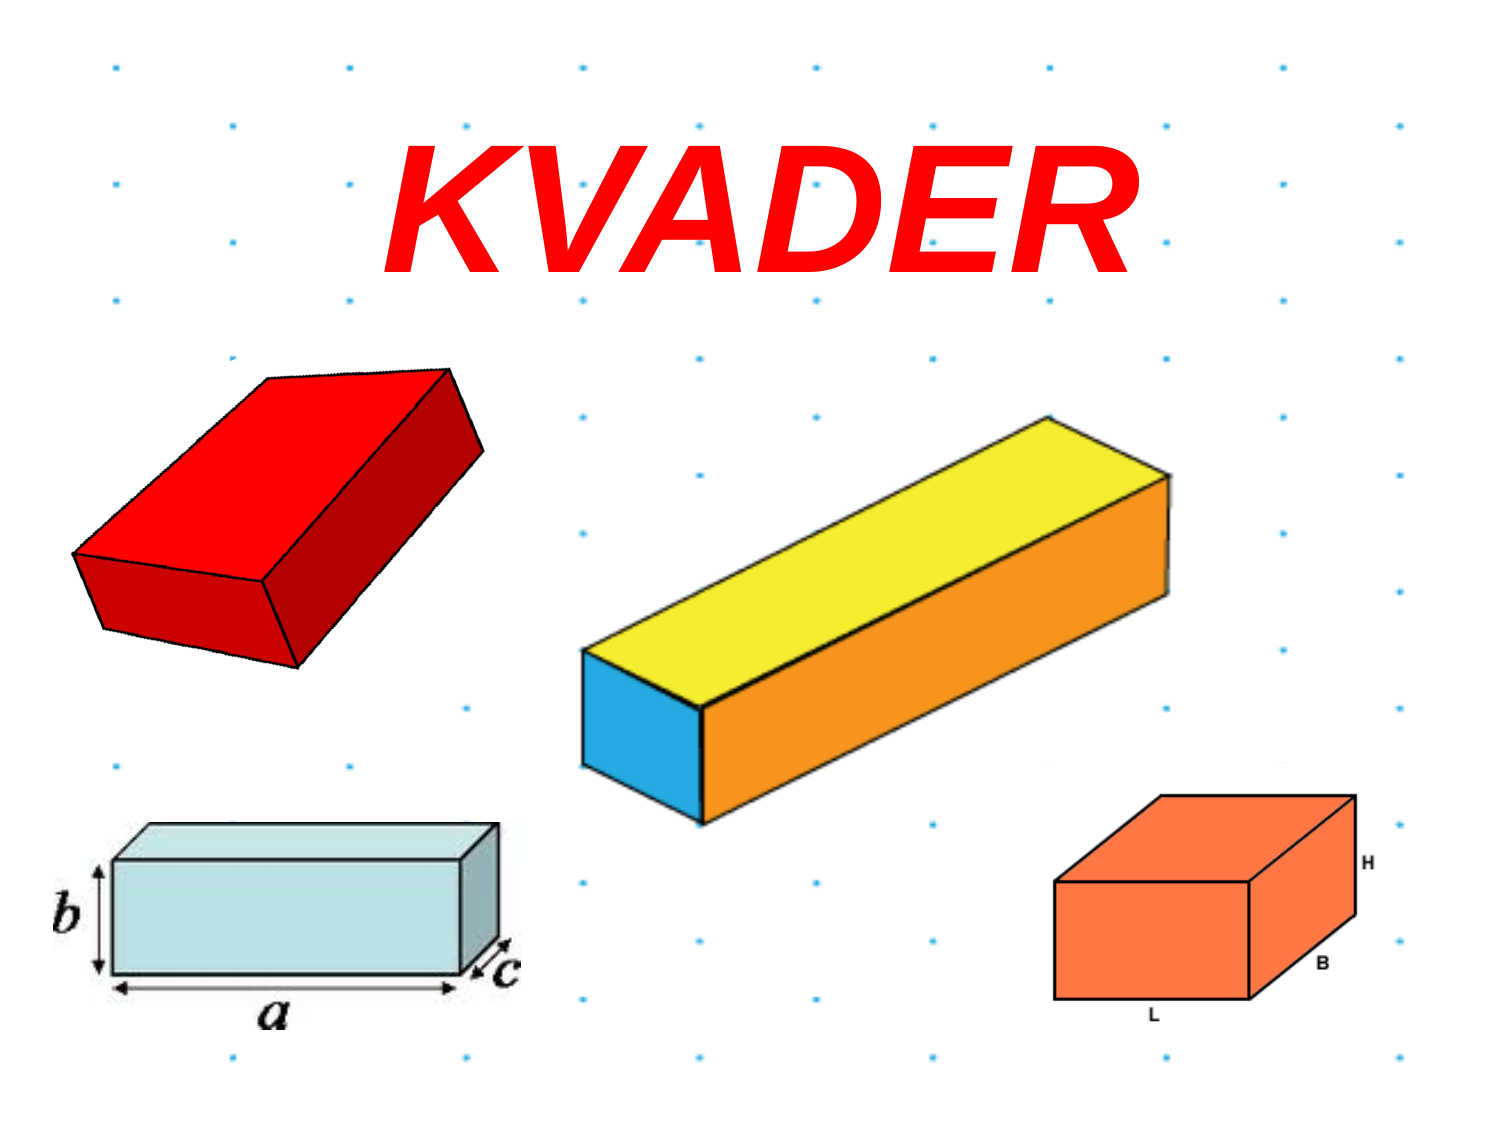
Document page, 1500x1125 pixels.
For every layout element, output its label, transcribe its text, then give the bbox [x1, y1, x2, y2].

title KVADER [123, 78, 1399, 320]
subtitle [218, 101, 1269, 390]
picture [0, 0, 1500, 1125]
